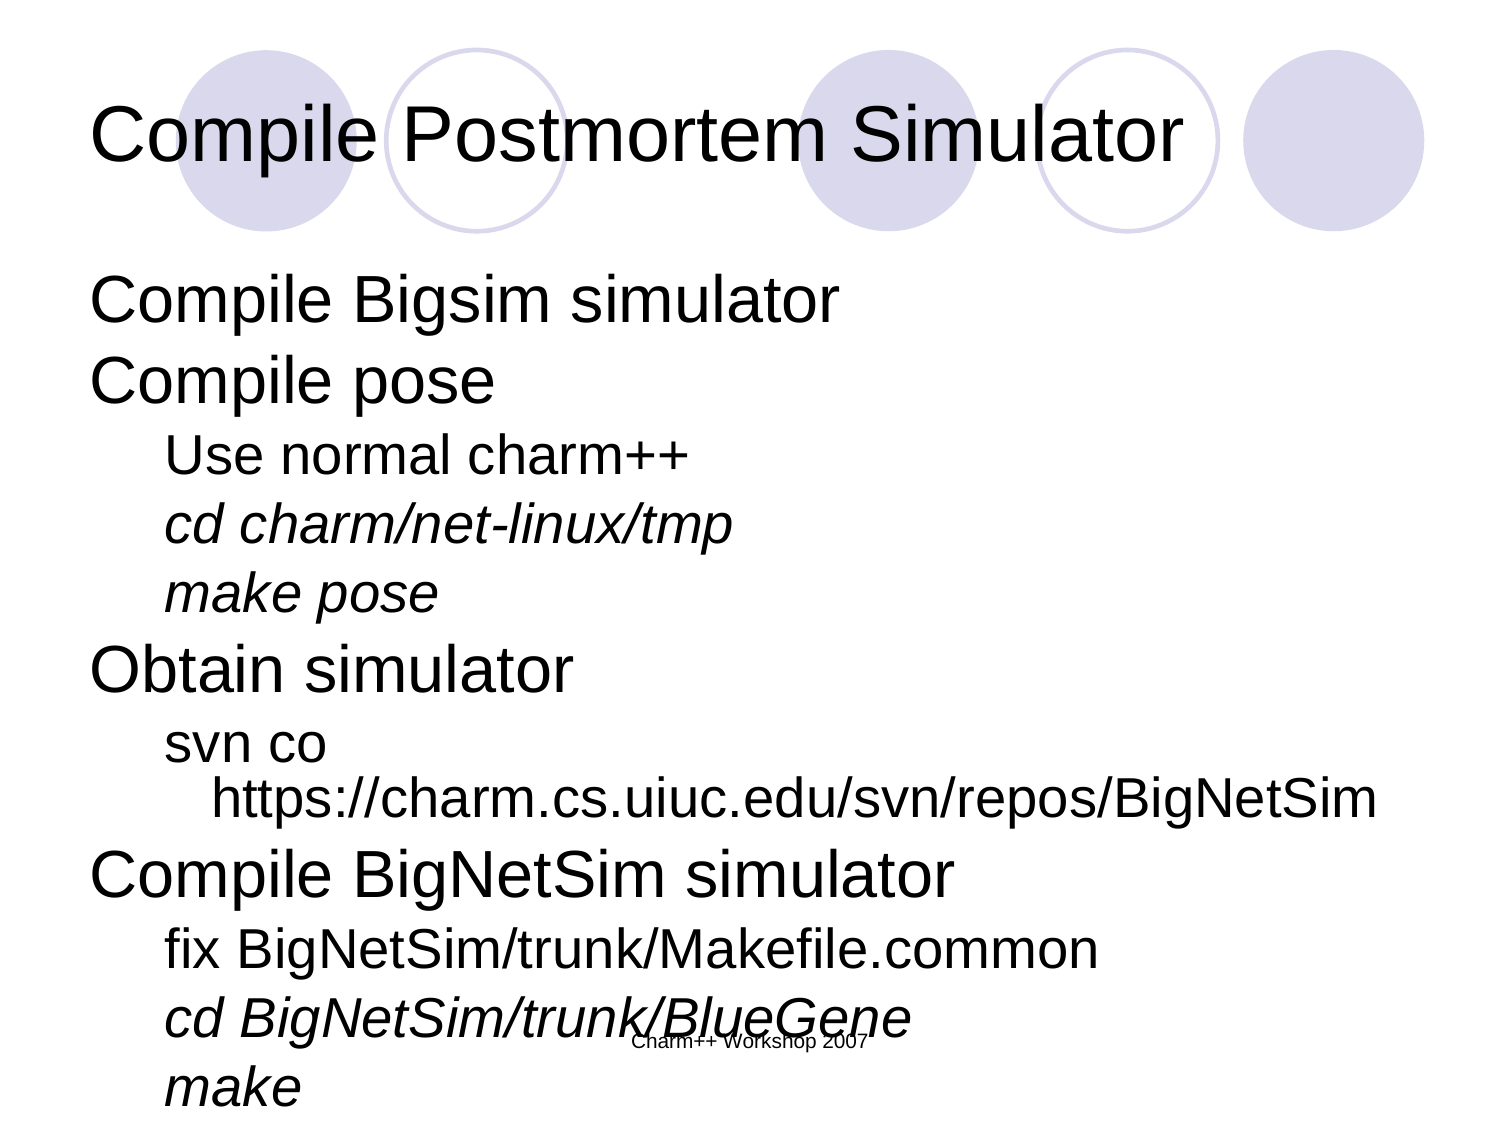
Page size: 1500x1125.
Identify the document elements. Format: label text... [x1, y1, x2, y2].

list Compile Bigsim simulator Compile pose Use normal charm++ cd charm/net-linux/tmp make pose Obtain simulator svn co https://charm.cs.uiuc.edu/svn/repos/BigNetSim Compile BigNetSim simulator fix BigNetSim/trunk/Makefile.common cd BigNetSim/trunk/BlueGene make [75, 262, 1426, 1125]
title Compile Postmortem Simulator [75, 45, 1426, 233]
